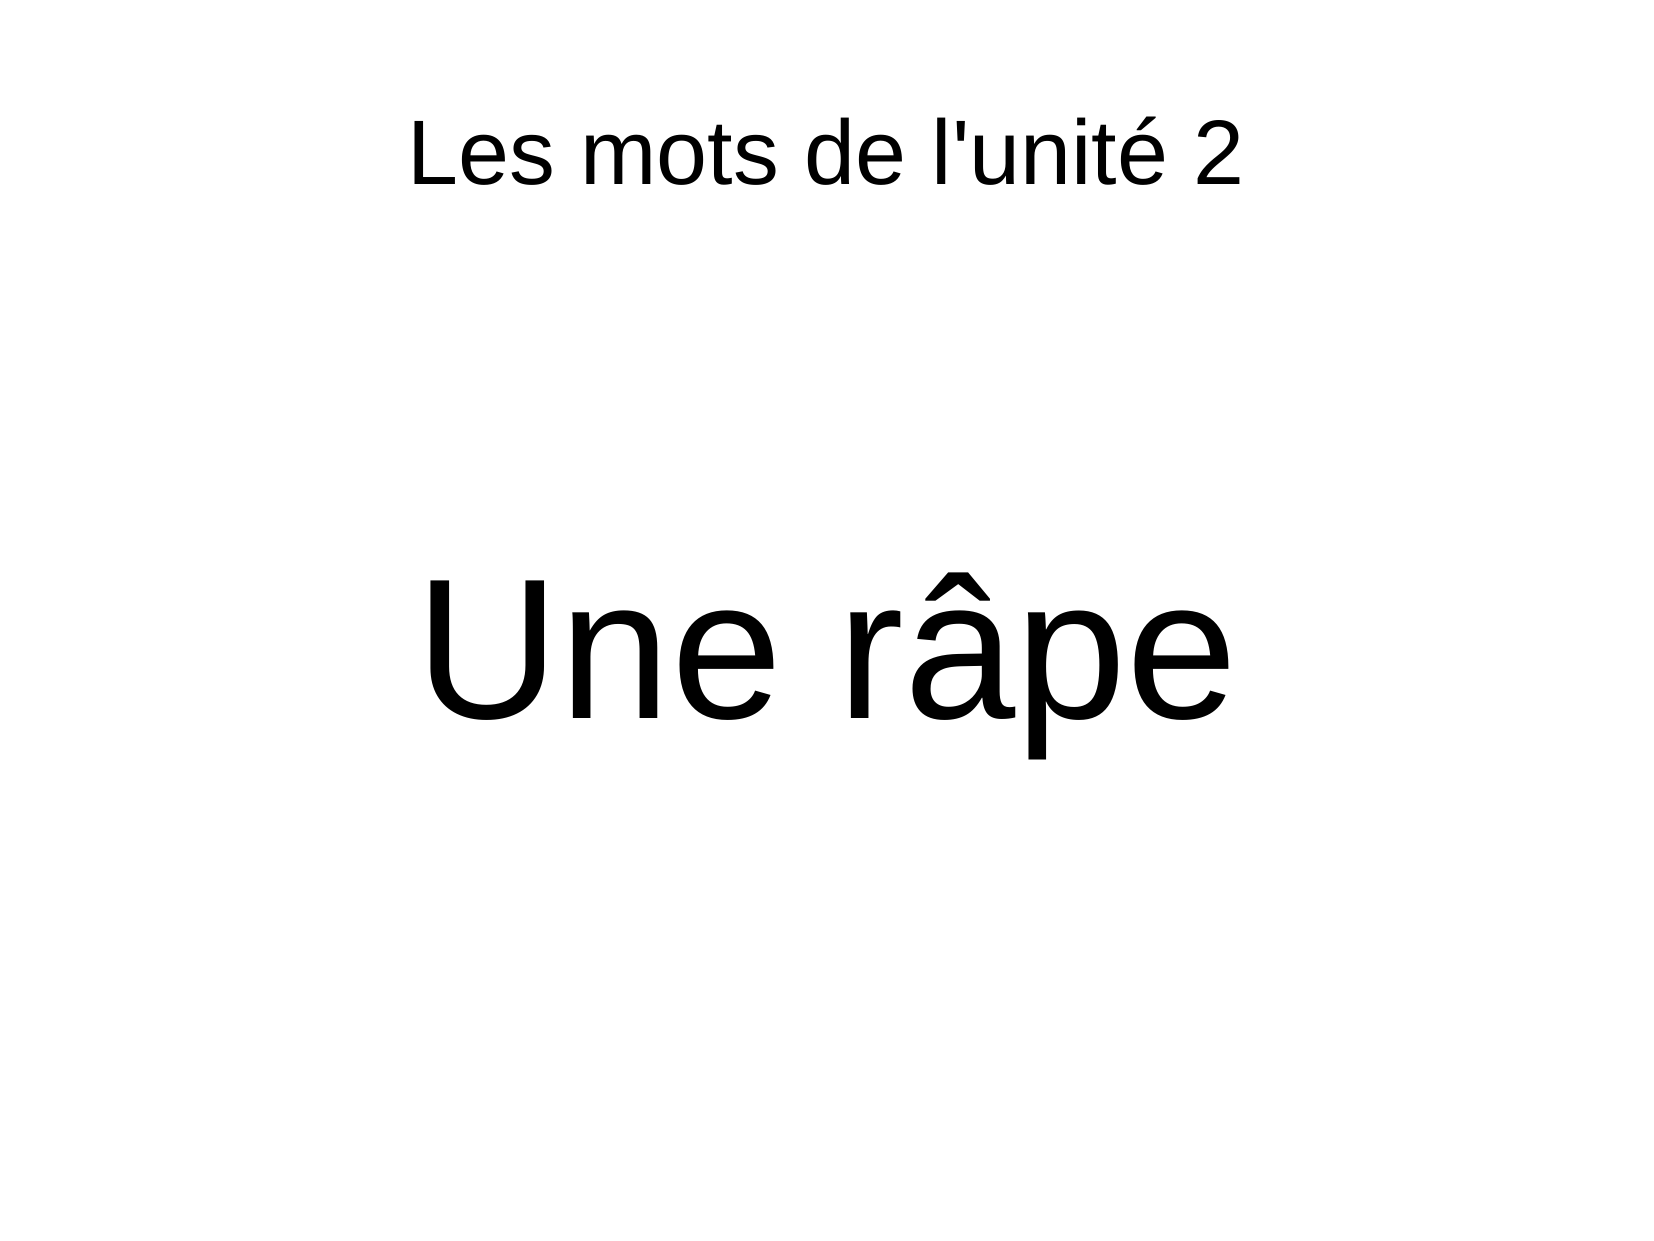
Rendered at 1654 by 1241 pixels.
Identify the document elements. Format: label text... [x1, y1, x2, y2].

title Les mots de l'unité 2 [82, 49, 1571, 257]
subtitle Une râpe [82, 290, 1571, 1010]
